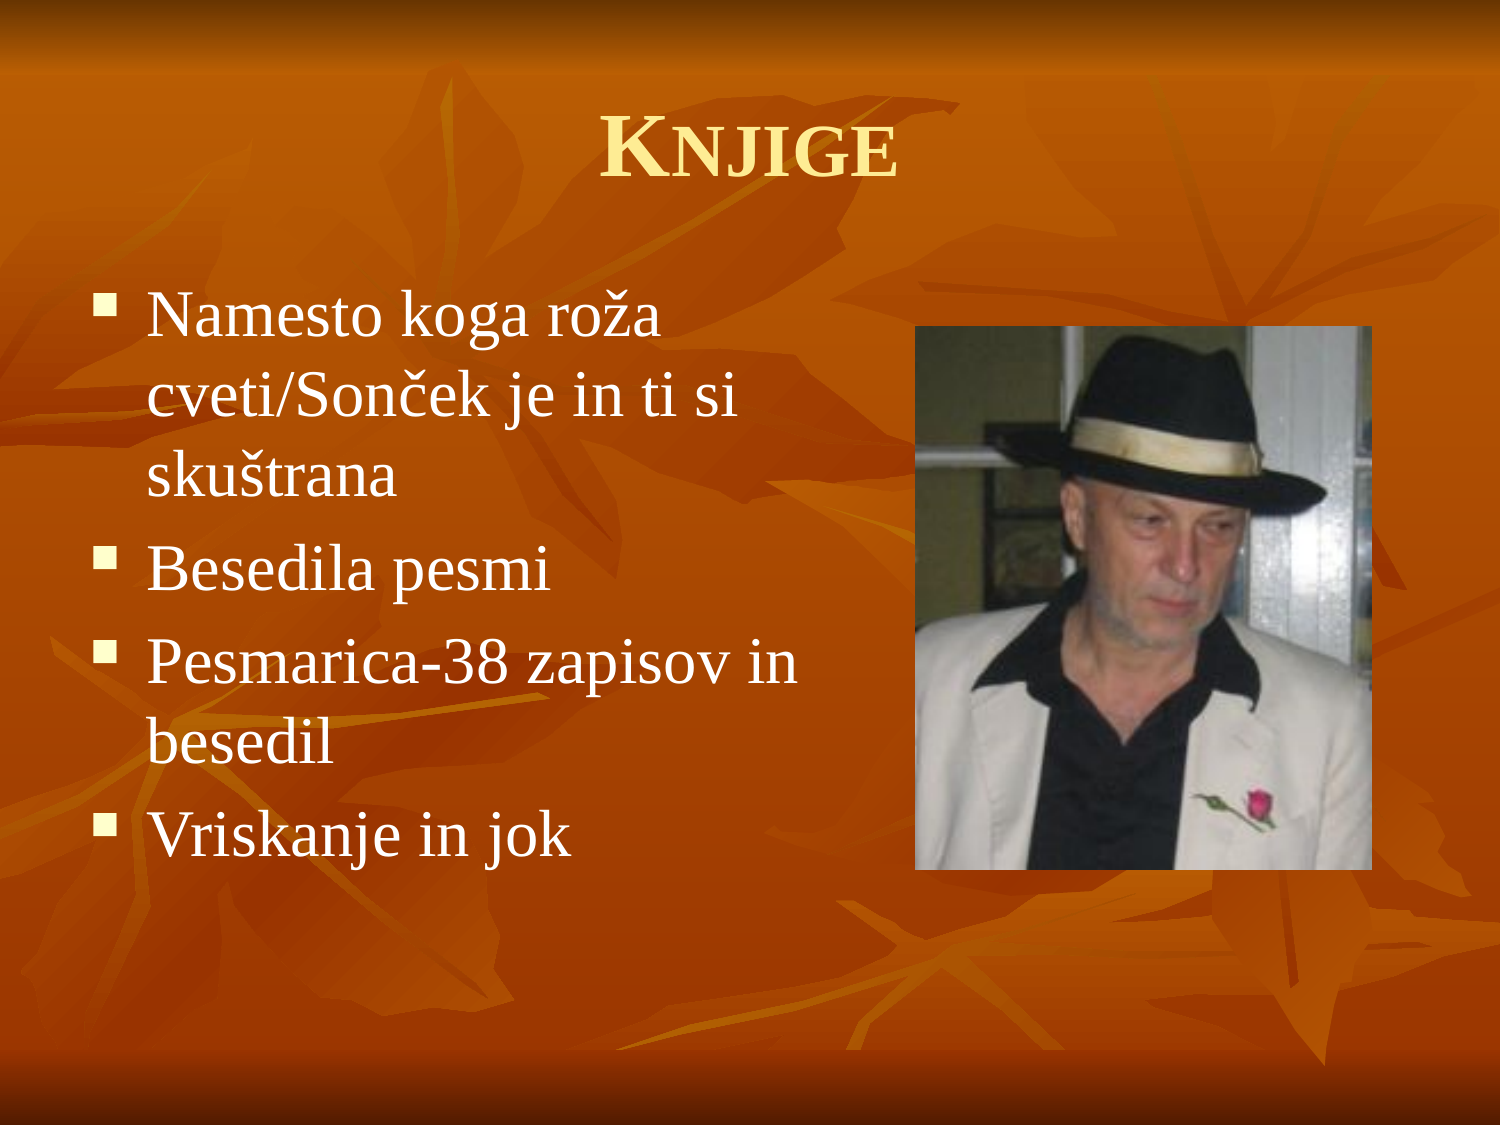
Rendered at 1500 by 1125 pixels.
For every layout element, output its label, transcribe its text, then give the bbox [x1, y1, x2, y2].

picture [915, 326, 1372, 870]
title KNJIGE [75, 45, 1425, 234]
list Namesto koga roža cveti/Sonček je in ti si skuštrana Besedila pesmi Pesmarica-38 zapisov in besedil Vriskanje in jok [75, 262, 869, 1006]
